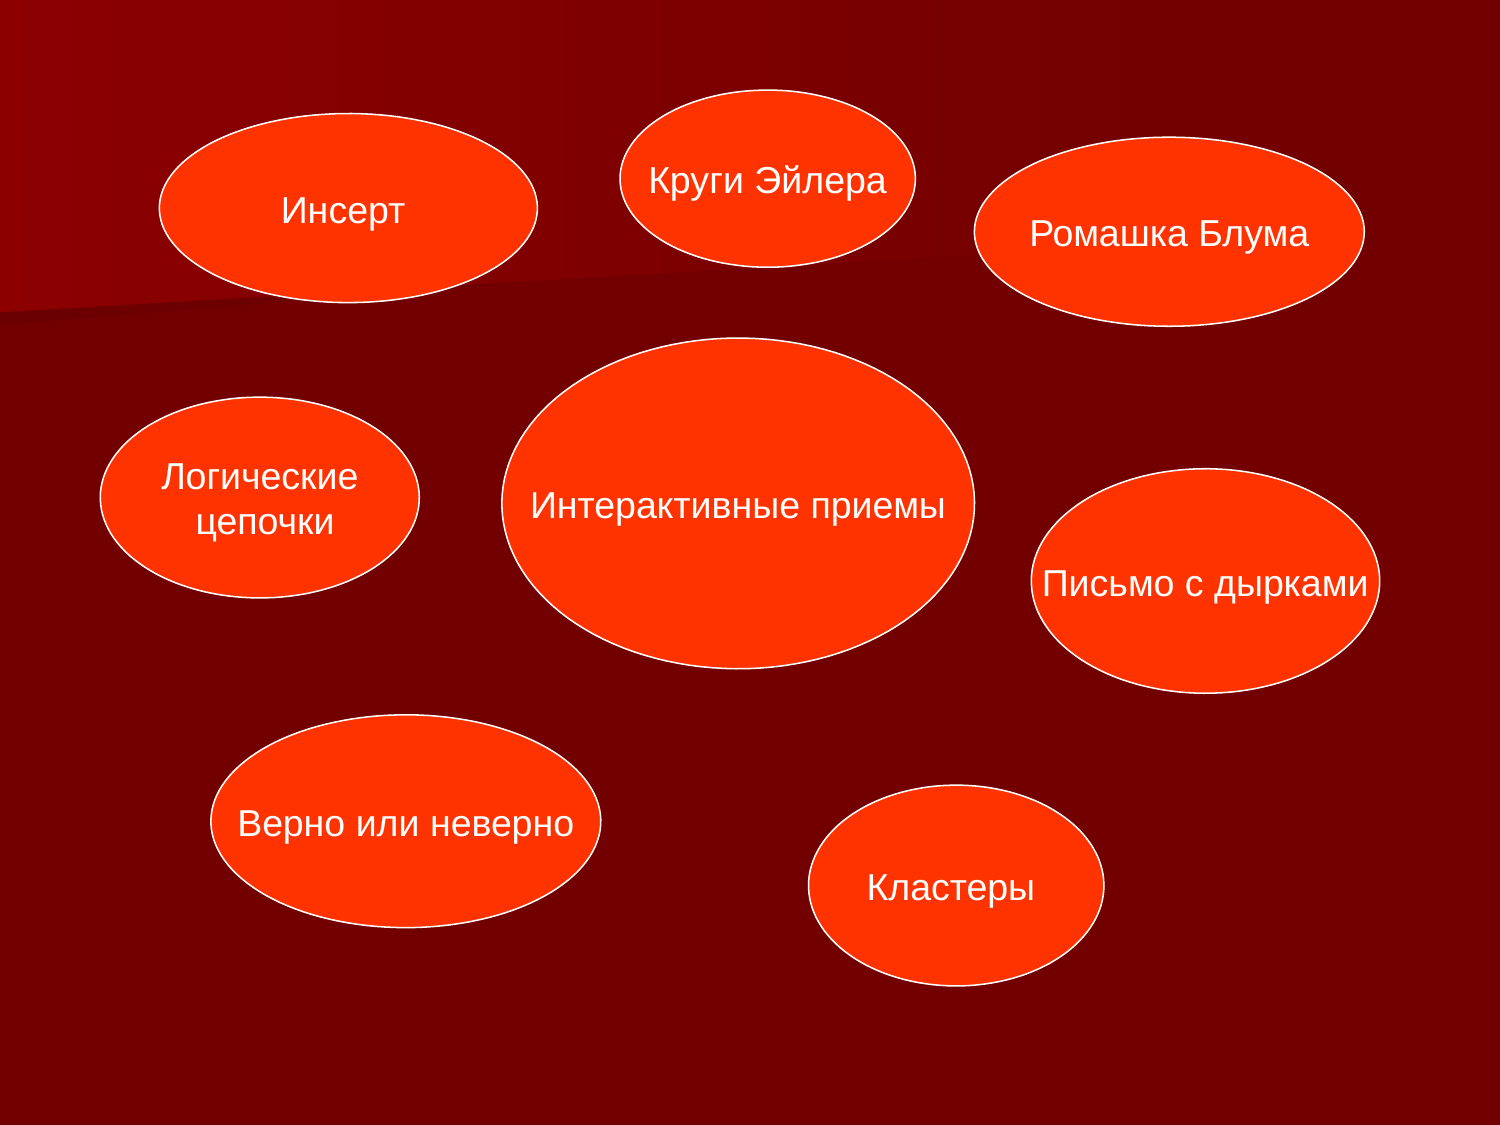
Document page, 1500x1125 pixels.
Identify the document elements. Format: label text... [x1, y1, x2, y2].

text_box Круги Эйлера [620, 90, 916, 268]
text_box Письмо с дырками [1031, 468, 1380, 694]
text_box Инсерт [159, 113, 538, 303]
text_box Логические цепочки [100, 397, 420, 598]
text_box Ромашка Блума [974, 137, 1365, 327]
text_box Верно или неверно [210, 714, 601, 928]
text_box Кластеры [808, 785, 1104, 986]
text_box Интерактивные приемы [501, 338, 975, 669]
